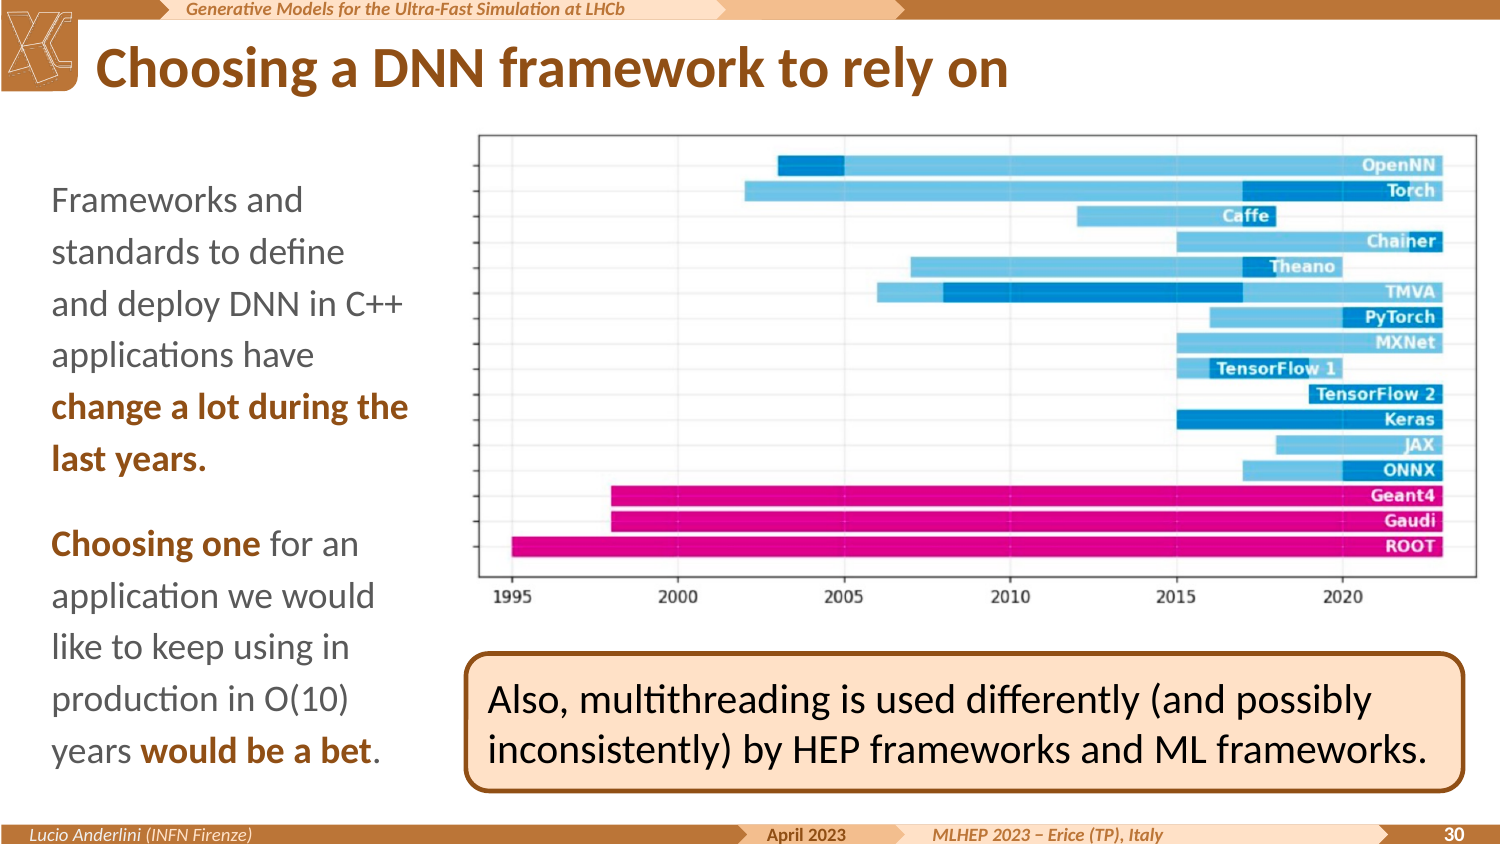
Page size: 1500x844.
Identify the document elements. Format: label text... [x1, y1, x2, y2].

slide_number <number> [1389, 801, 1480, 844]
text_box Also, multithreading is used differently (and possibly inconsistently) by HEP frameworks and ML frameworks. [465, 653, 1464, 791]
title Choosing a DNN framework to rely on [81, 14, 1480, 109]
list Frameworks and standards to define and deploy DNN in C++ applications have change a lot during the last years. Choosing one for an application we would like to keep using in production in O(10) years would be a bet. [36, 153, 425, 779]
picture [464, 124, 1480, 610]
